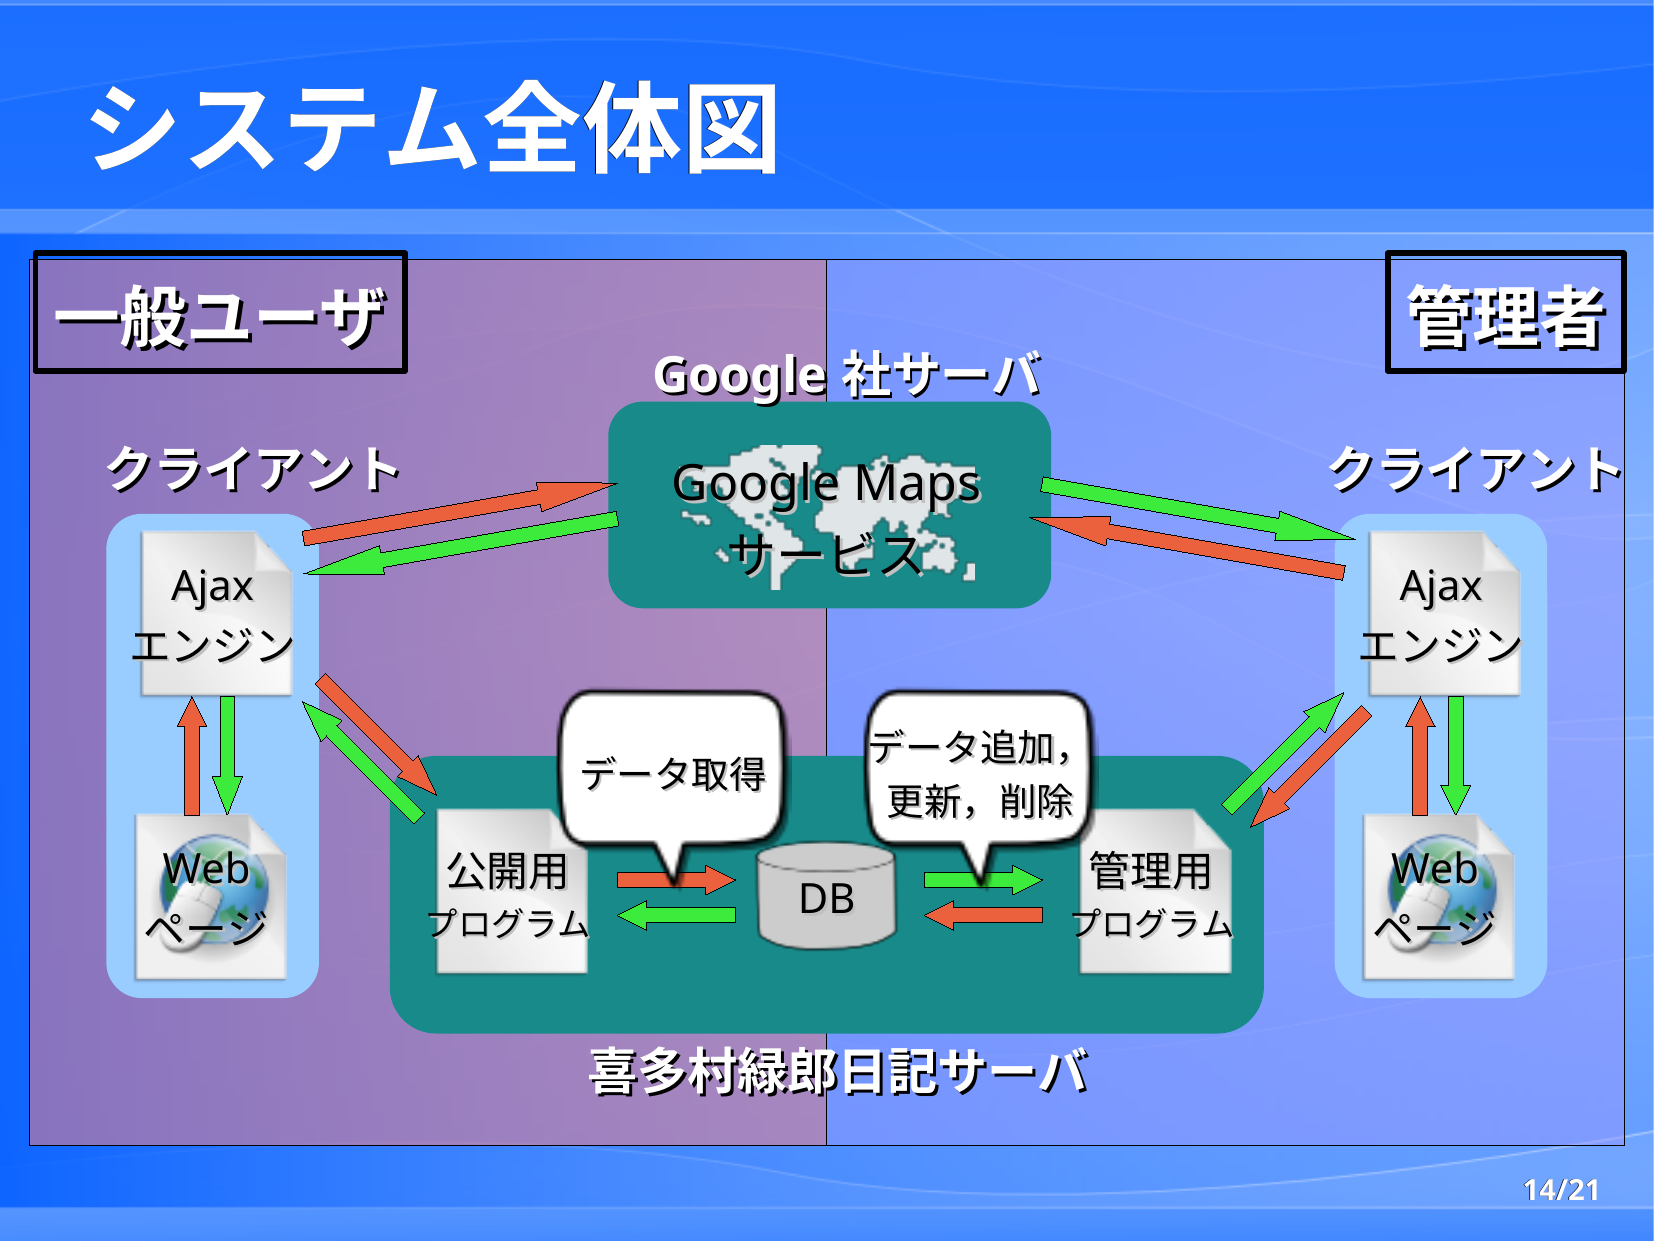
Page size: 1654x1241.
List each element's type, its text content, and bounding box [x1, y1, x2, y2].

text_box クライアント [88, 431, 334, 500]
text_box 喜多村緑郎日記サーバ [572, 1033, 1080, 1103]
text_box 管理者 [1387, 265, 1621, 359]
text_box クライアント [1311, 431, 1557, 500]
text_box [38, 259, 402, 368]
picture [0, 0, 1654, 1241]
text_box [1391, 259, 1621, 265]
text_box [1391, 359, 1621, 368]
text_box [29, 259, 1625, 1146]
text_box Google社サーバ [637, 336, 1025, 406]
title システム全体図 [23, 8, 1625, 237]
text_box 一般ユーザ [35, 265, 375, 359]
